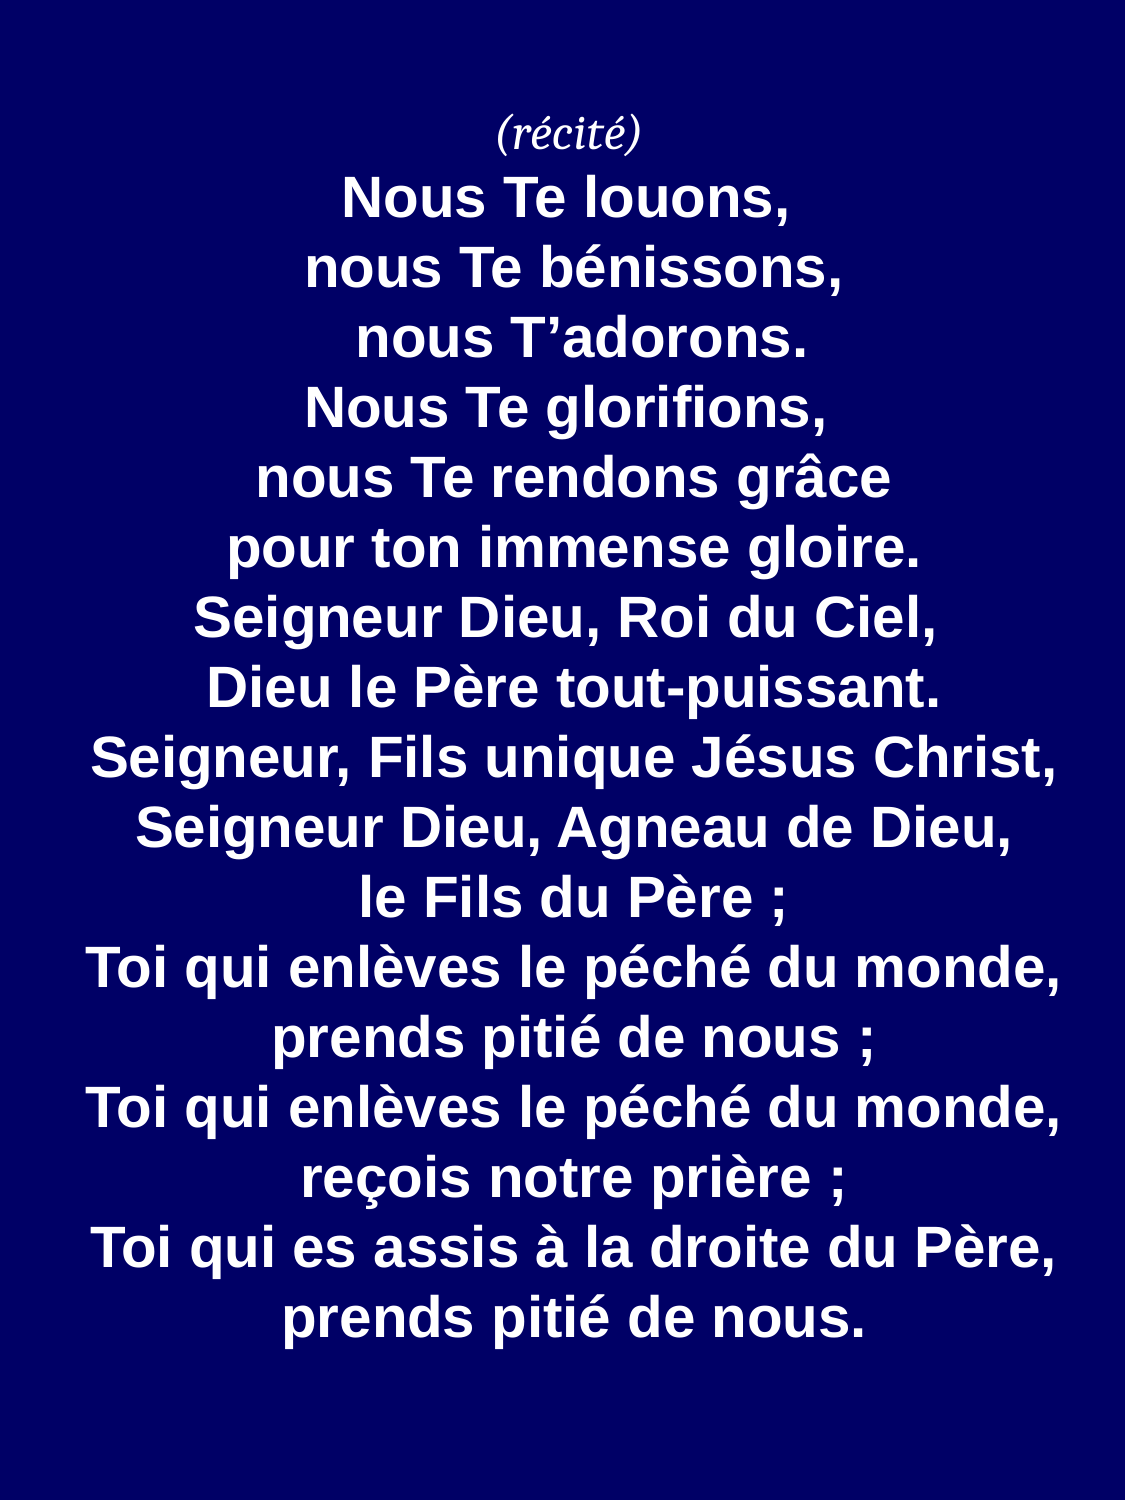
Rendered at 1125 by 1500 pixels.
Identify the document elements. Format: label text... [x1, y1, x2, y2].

text_box (récité) Nous Te louons, nous Te bénissons, nous T’adorons. Nous Te glorifions, nous Te rendons grâce pour ton immense gloire. Seigneur Dieu, Roi du Ciel, Dieu le Père tout-puissant. Seigneur, Fils unique Jésus Christ, Seigneur Dieu, Agneau de Dieu, le Fils du Père ; Toi qui enlèves le péché du monde, prends pitié de nous ; Toi qui enlèves le péché du monde, reçois notre prière ; Toi qui es assis à la droite du Père, prends pitié de nous. [11, 11, 1125, 1332]
